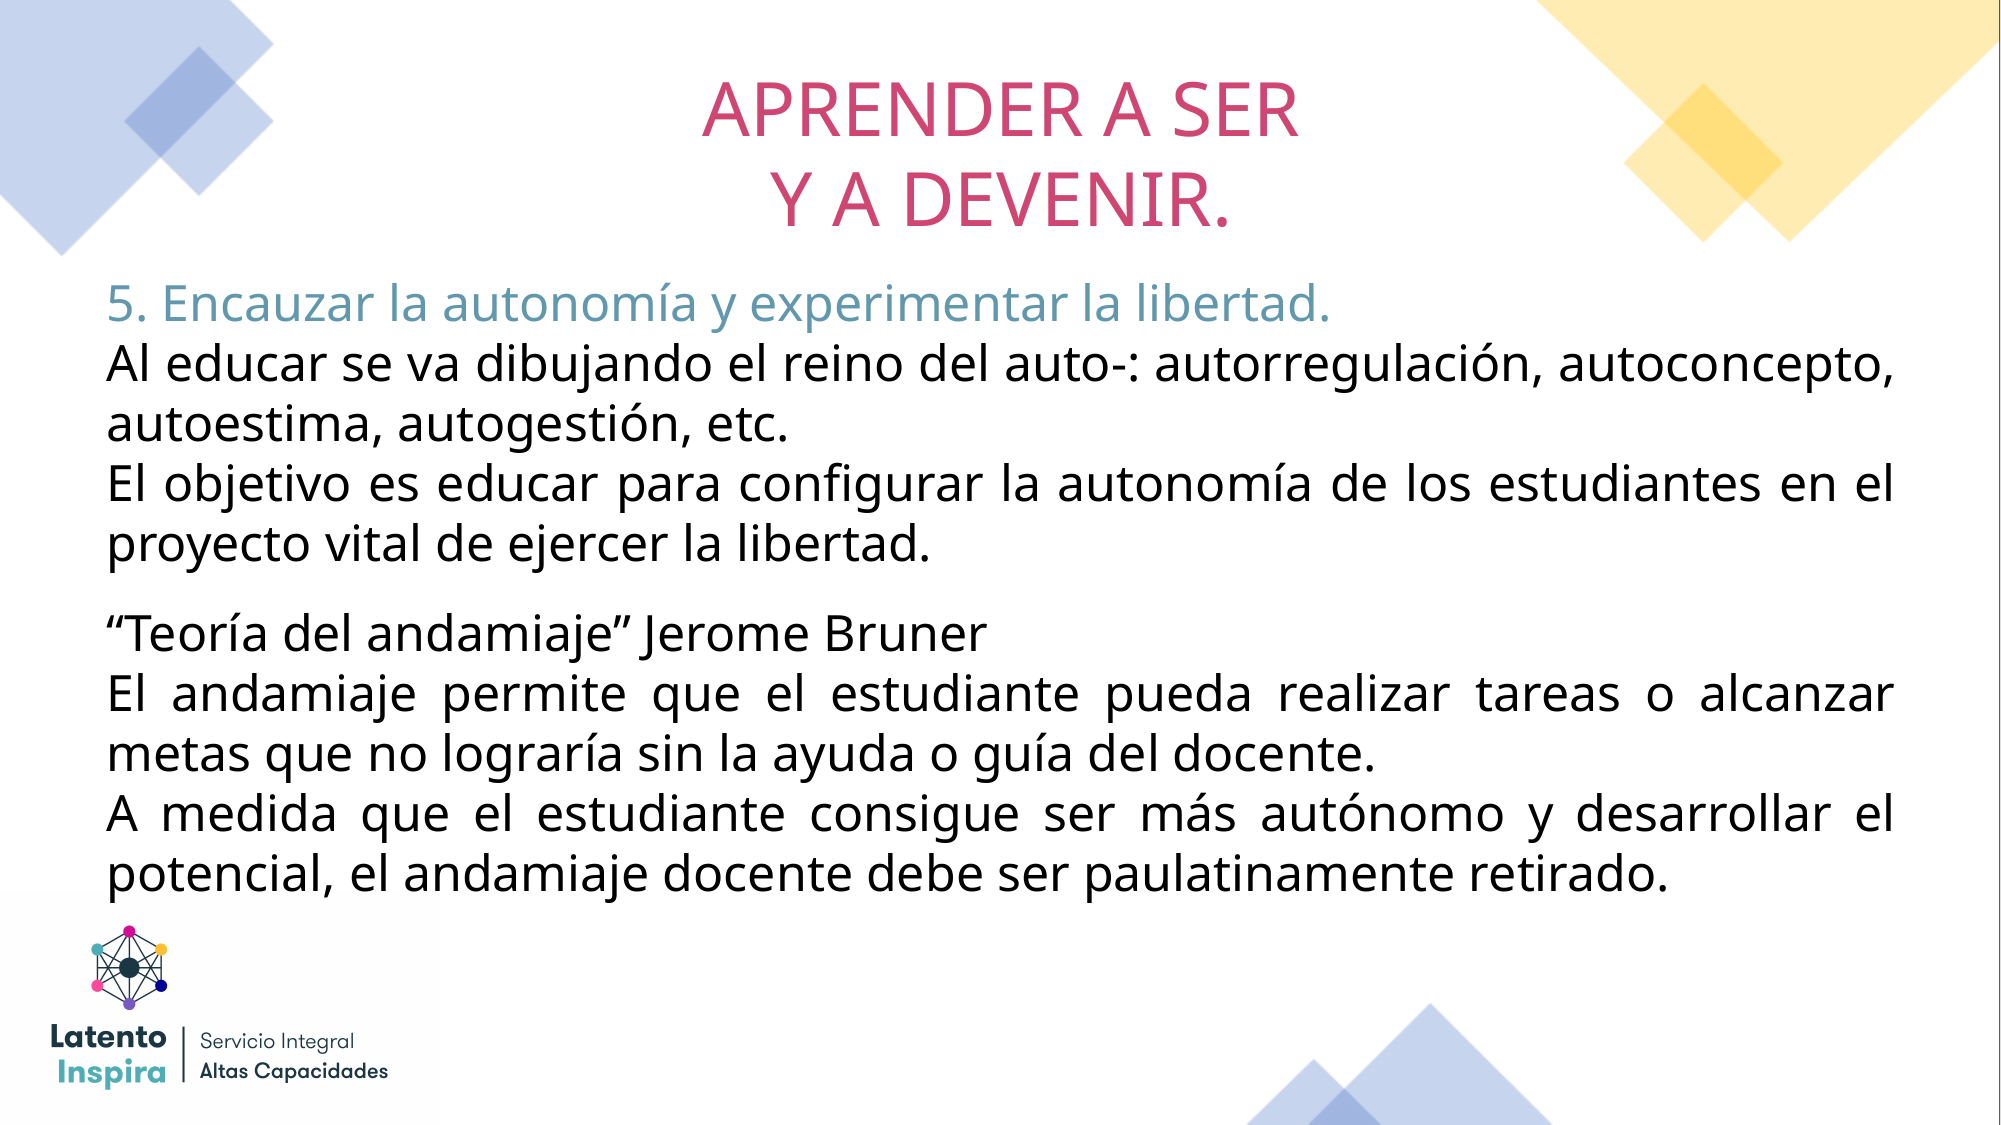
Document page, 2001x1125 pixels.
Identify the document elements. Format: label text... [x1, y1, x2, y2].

text_box APRENDER A SER Y A DEVENIR. 5. Encauzar la autonomía y experimentar la libertad. Al educar se va dibujando el reino del auto-: autorregulación, autoconcepto, autoestima, autogestión, etc. El objetivo es educar para configurar la autonomía de los estudiantes en el proyecto vital de ejercer la libertad. “Teoría del andamiaje” Jerome Bruner El andamiaje permite que el estudiante pueda realizar tareas o alcanzar metas que no lograría sin la ayuda o guía del docente. A medida que el estudiante consigue ser más autónomo y desarrollar el potencial, el andamiaje docente debe ser paulatinamente retirado. [91, 53, 1912, 909]
picture [0, 0, 2001, 1125]
